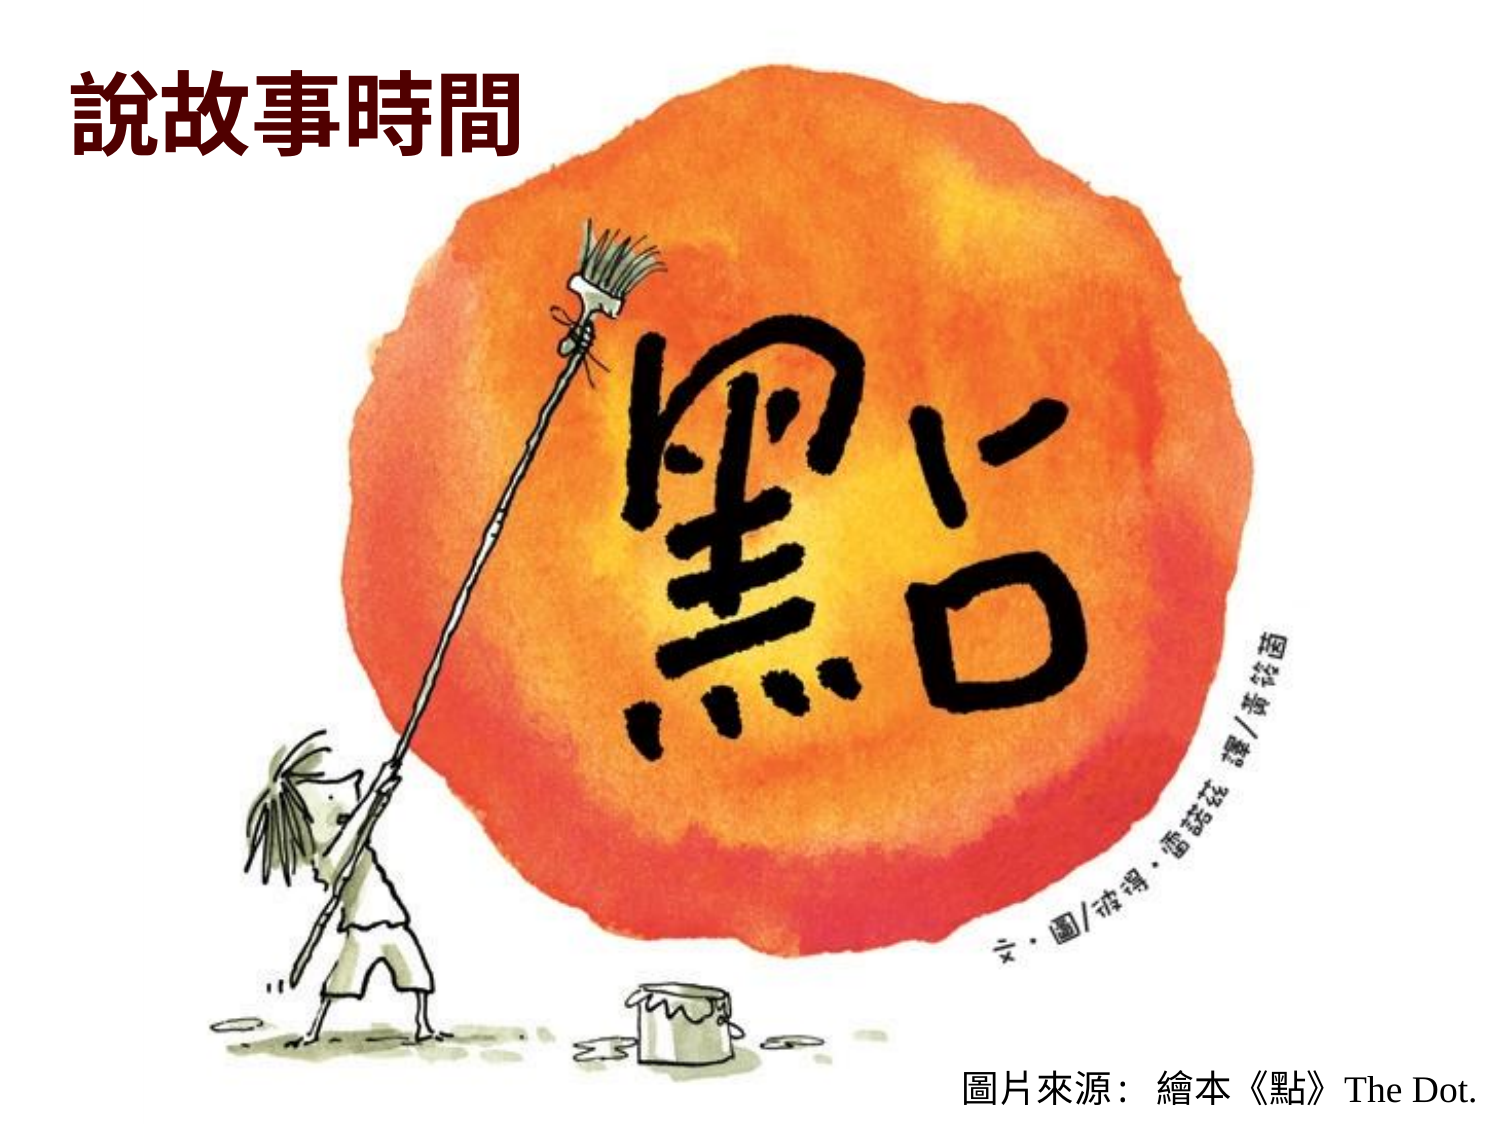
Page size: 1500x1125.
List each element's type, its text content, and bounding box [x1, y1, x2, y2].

picture [142, 224, 1357, 1124]
text_box 說故事時間 [53, 0, 1500, 224]
text_box 圖片來源: 繪本《點》The Dot. [946, 1058, 1493, 1118]
